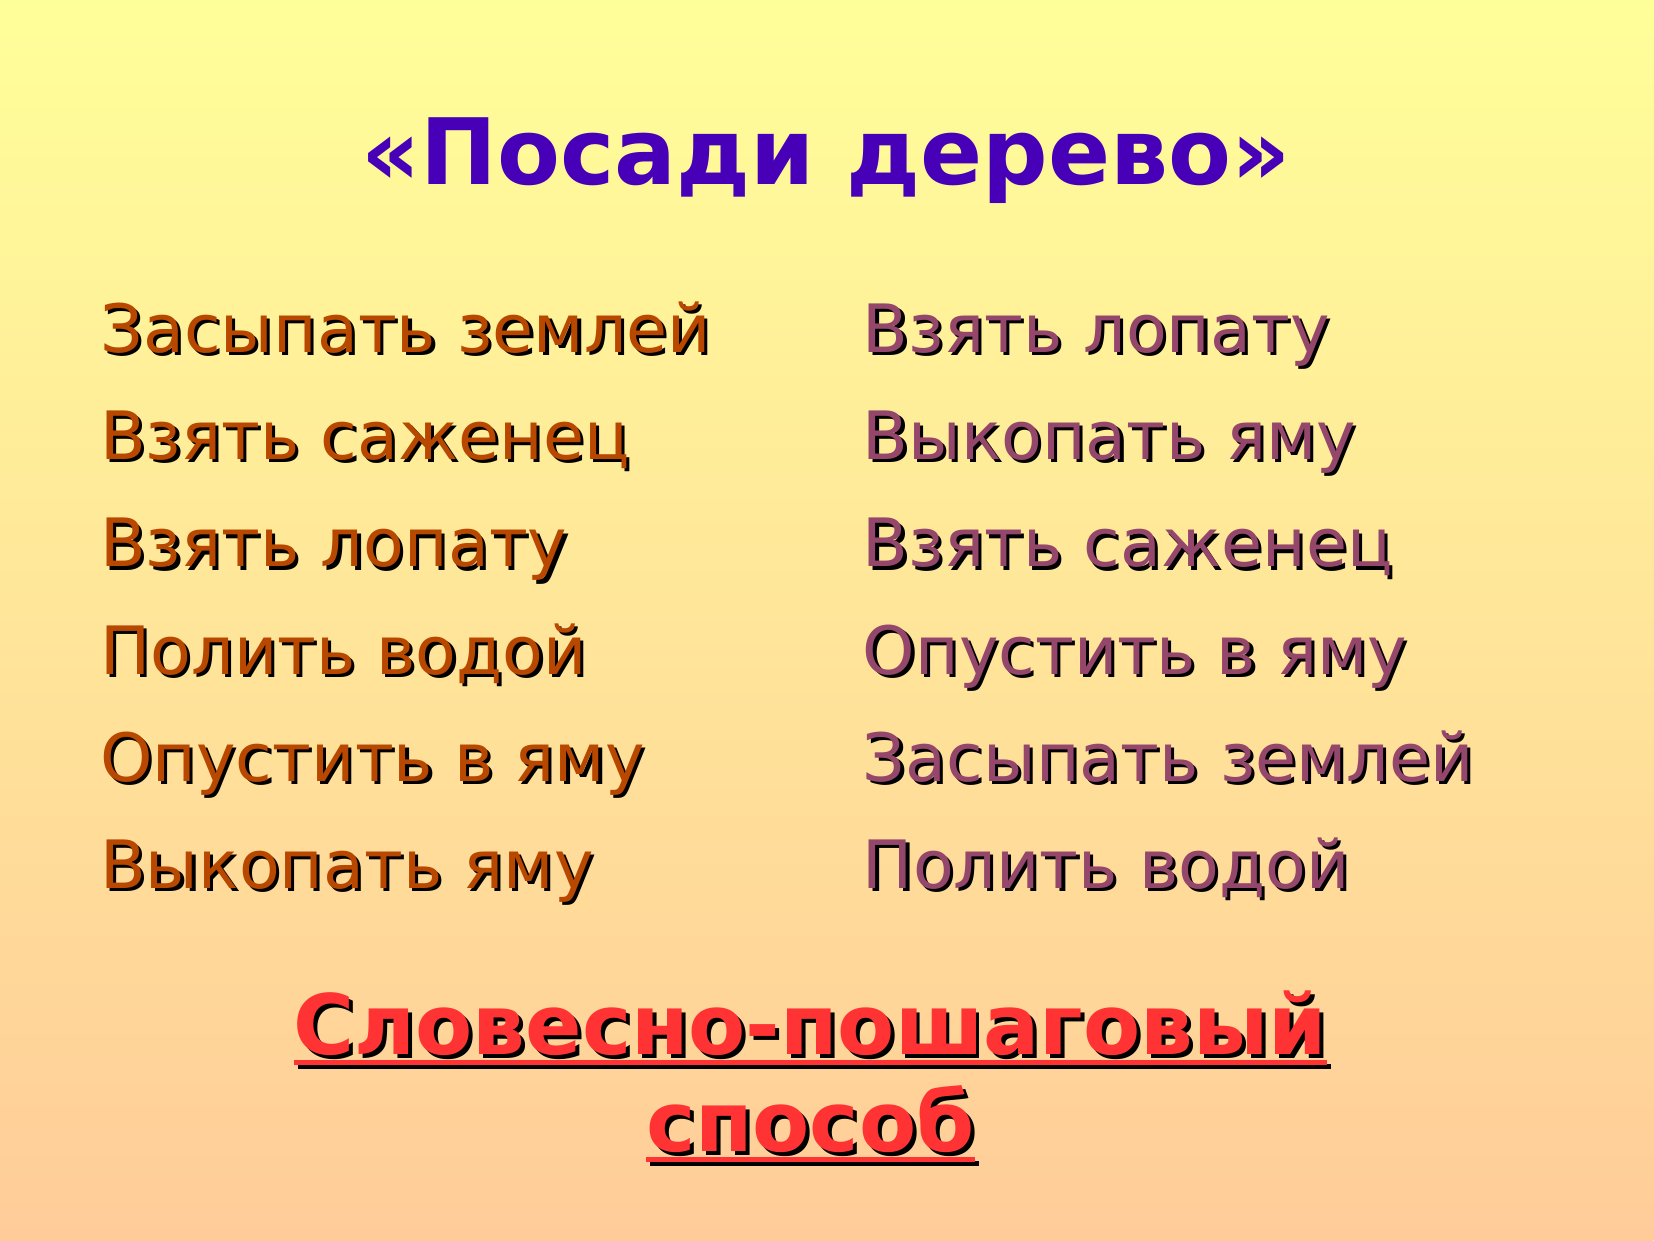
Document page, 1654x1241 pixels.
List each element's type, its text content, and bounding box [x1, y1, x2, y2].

title «Посади дерево» [82, 49, 1571, 257]
list Взять лопату Выкопать яму Взять саженец Опустить в яму Засыпать землей Полить водой [845, 290, 1572, 1094]
text_box Словесно-пошаговый способ [137, 970, 1484, 1180]
list Засыпать землей Взять саженец Взять лопату Полить водой Опустить в яму Выкопать яму [82, 290, 809, 1109]
